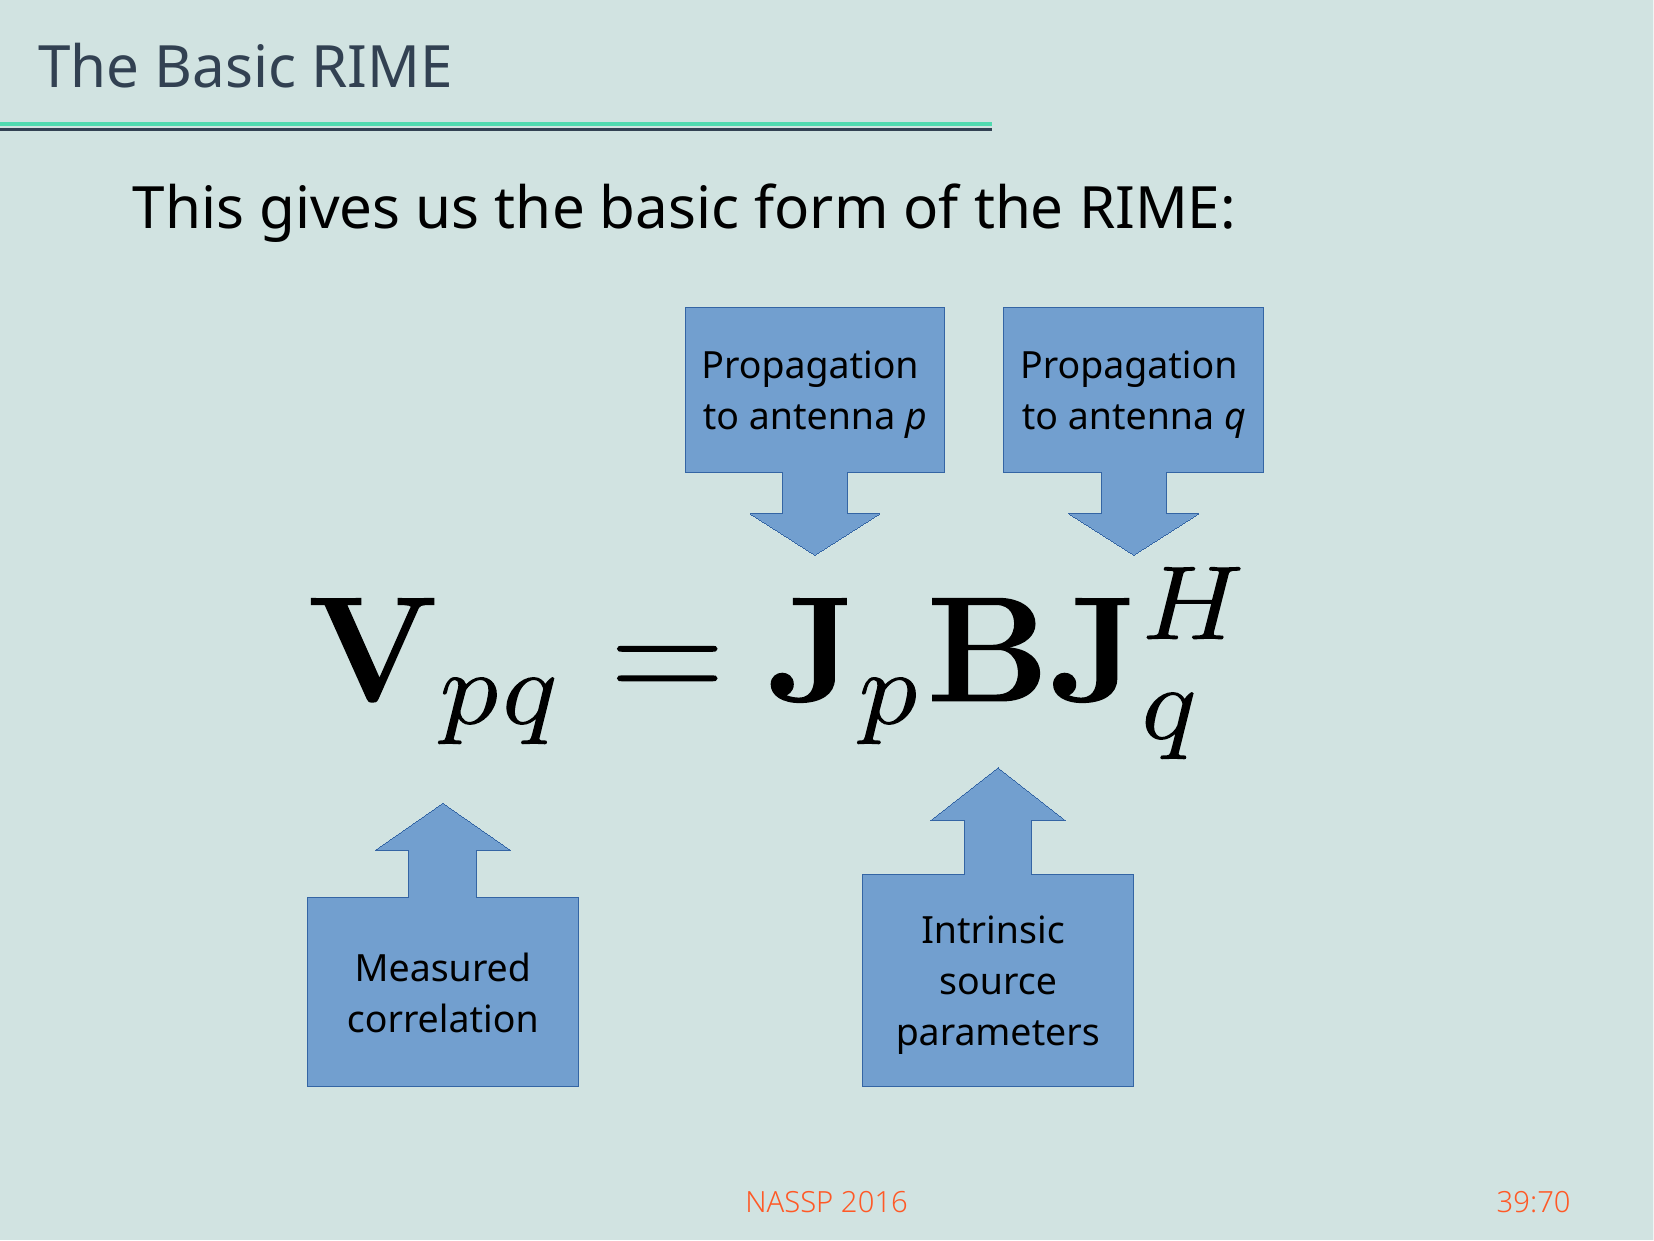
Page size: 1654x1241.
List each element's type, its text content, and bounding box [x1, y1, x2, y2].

text_box The Basic RIME [23, 17, 1063, 103]
text_box Measured correlation [307, 803, 579, 1087]
text_box This gives us the basic form of the RIME: [47, 158, 1536, 993]
text_box Intrinsic source parameters [862, 767, 1134, 1087]
text_box Propagation to antenna q [1003, 307, 1264, 556]
text_box Propagation to antenna p [685, 307, 945, 556]
text_box [307, 566, 1247, 760]
